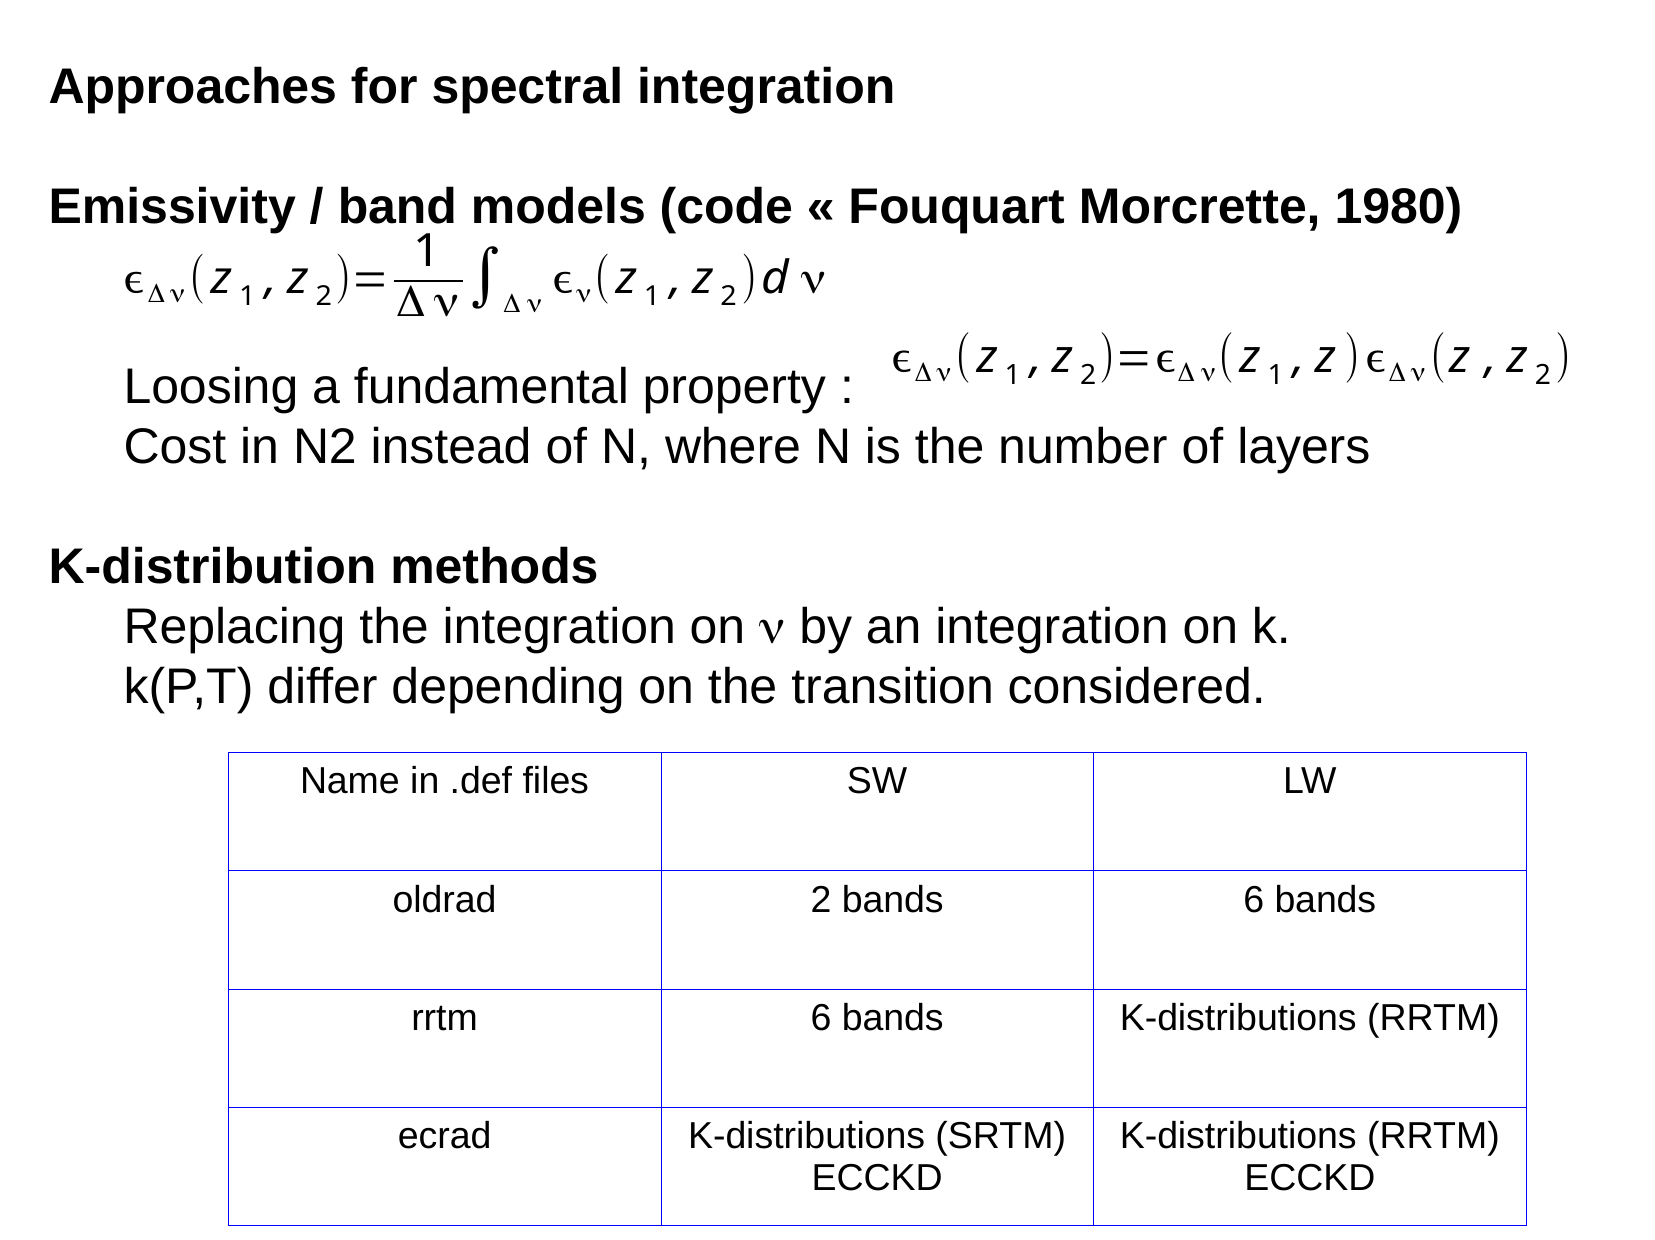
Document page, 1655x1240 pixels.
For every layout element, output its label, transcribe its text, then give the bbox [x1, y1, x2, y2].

table_cell oldrad [229, 871, 661, 989]
table_cell K-distributions (RRTM) [1094, 990, 1526, 1107]
table_cell ecrad [229, 1108, 661, 1225]
table_cell K-distributions (RRTM) ECCKD [1094, 1108, 1526, 1225]
table_cell 6 bands [662, 990, 1093, 1107]
table_cell rrtm [229, 990, 661, 1107]
chart [117, 223, 833, 320]
table_cell 6 bands [1094, 871, 1526, 989]
text_box Approaches for spectral integration Emissivity / band models (code « Fouquart Morcrette, 1980) Loosing a fundamental property : Cost in N2 instead of N, where N is the number of layers K-distribution methods Replacing the integration on n by an integration on k. k(P,T) differ depending on the transition considered. [33, 46, 1655, 1148]
table_cell 2 bands [662, 871, 1093, 989]
table_header LW [1094, 753, 1526, 870]
table_header Name in .def files [229, 753, 661, 870]
table_header SW [662, 753, 1093, 870]
chart [885, 328, 1577, 391]
table_cell K-distributions (SRTM) ECCKD [662, 1108, 1093, 1225]
